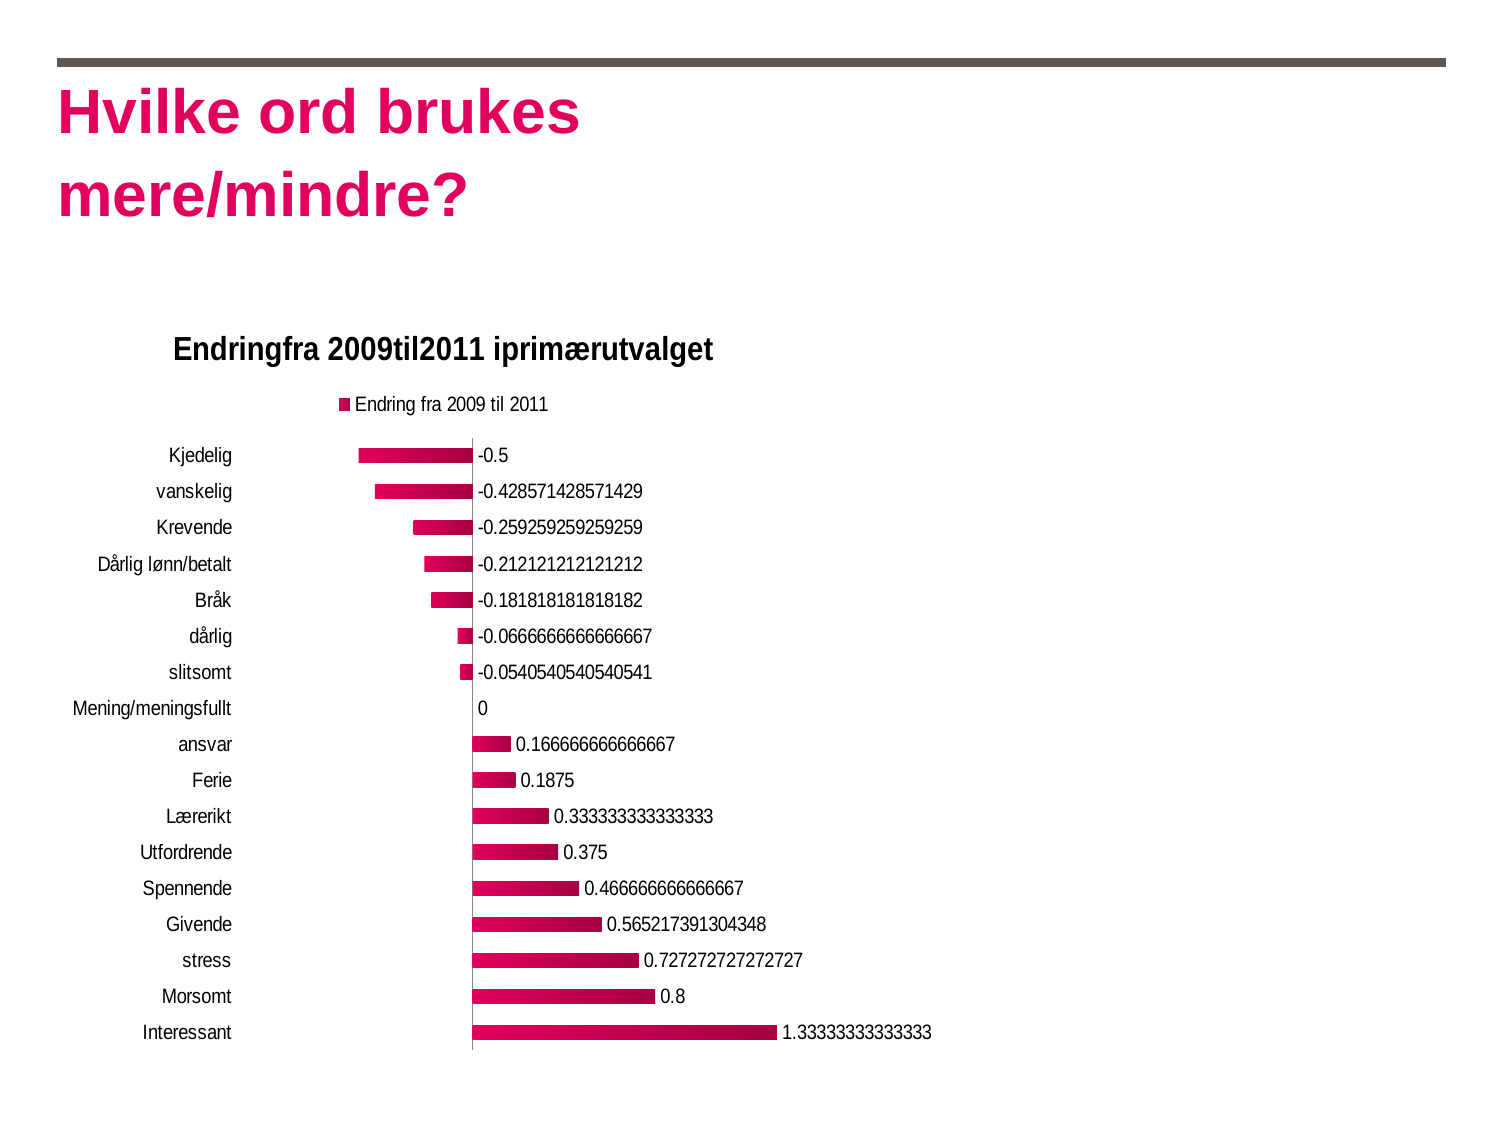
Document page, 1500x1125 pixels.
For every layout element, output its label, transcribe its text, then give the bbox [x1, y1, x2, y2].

chart [57, 296, 939, 1066]
title Hvilke ord brukes mere/mindre? [57, 64, 939, 232]
